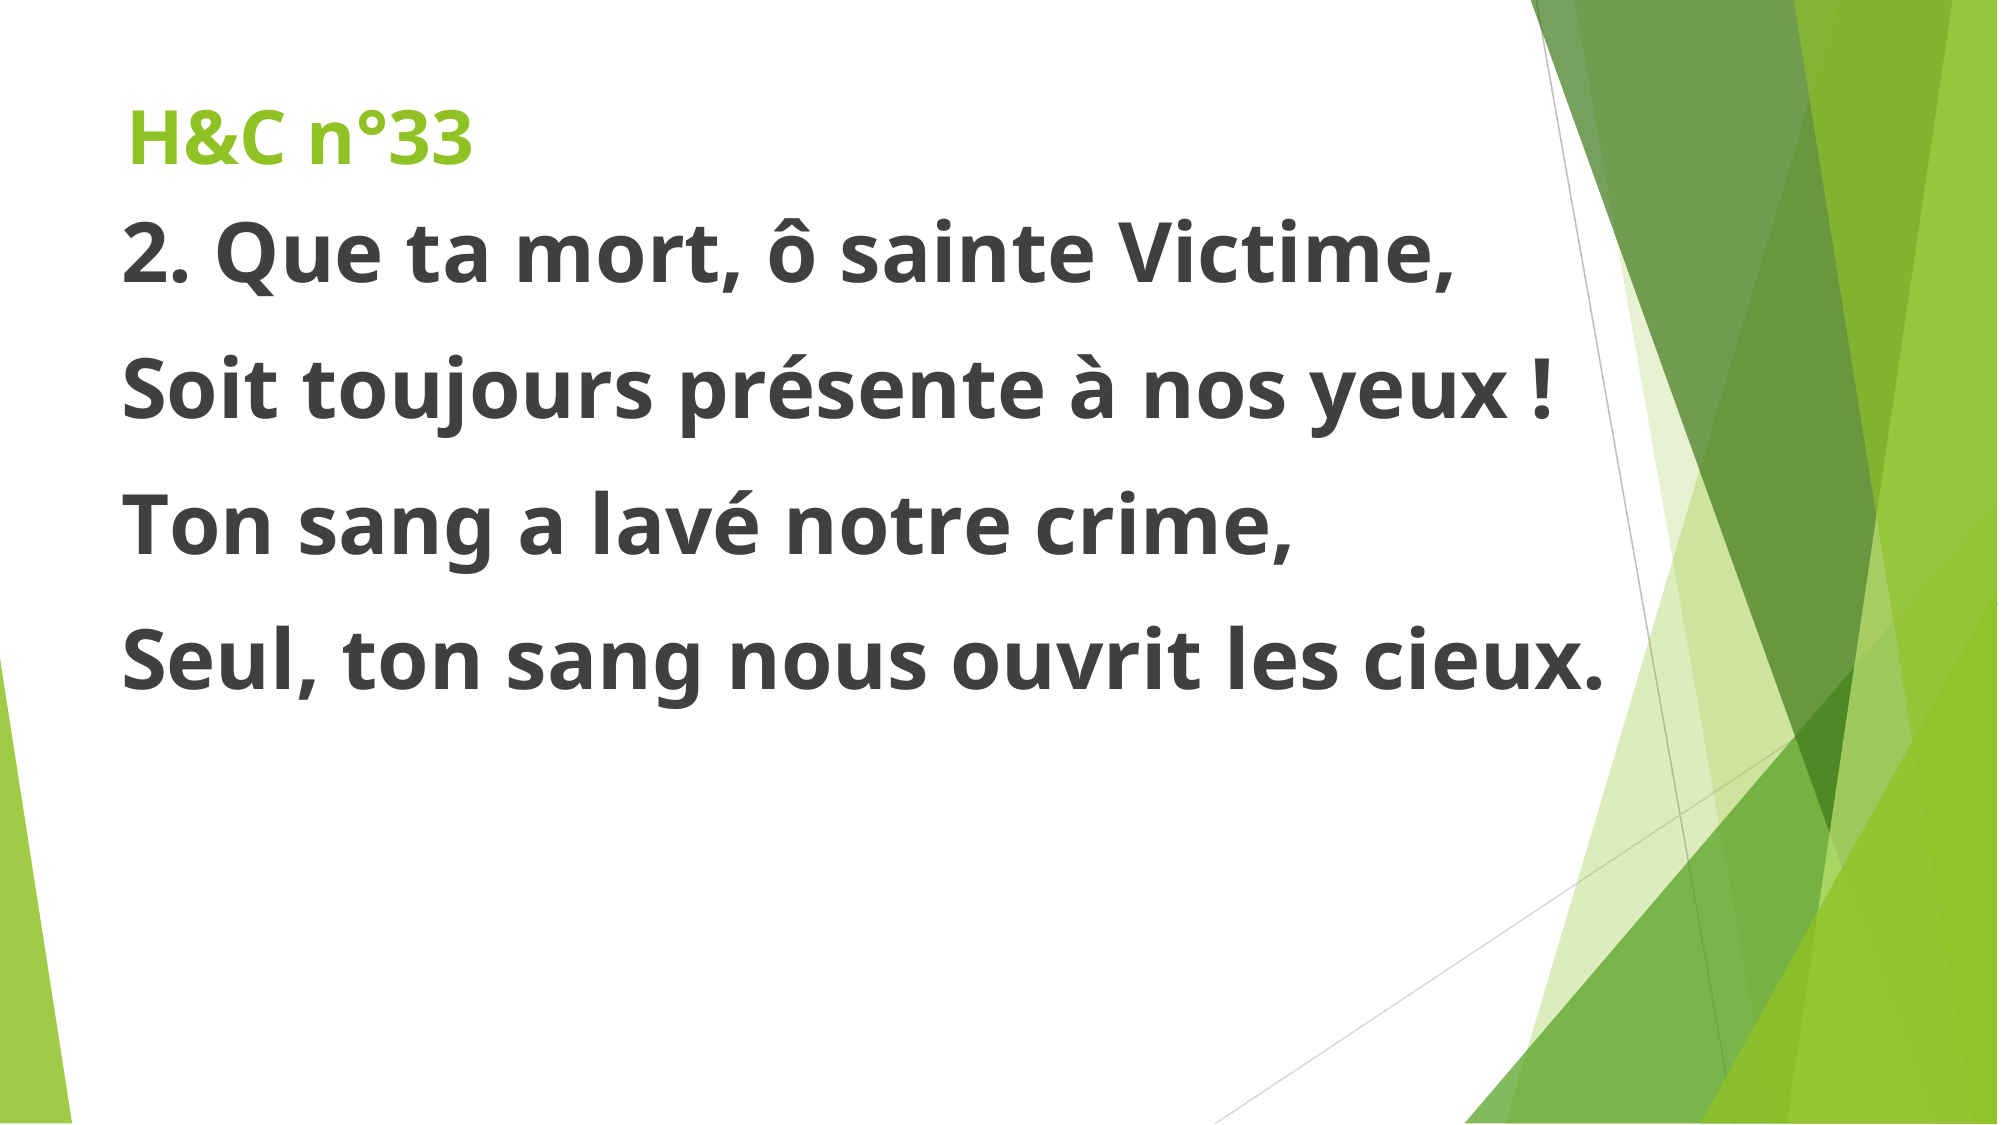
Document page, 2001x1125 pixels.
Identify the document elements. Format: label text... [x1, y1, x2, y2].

text_box 2. Que ta mort, ô sainte Victime, Soit toujours présente à nos yeux ! Ton sang a lavé notre crime, Seul, ton sang nous ouvrit les cieux. [106, 177, 1973, 1037]
text_box H&C n°33 [111, 82, 1522, 177]
